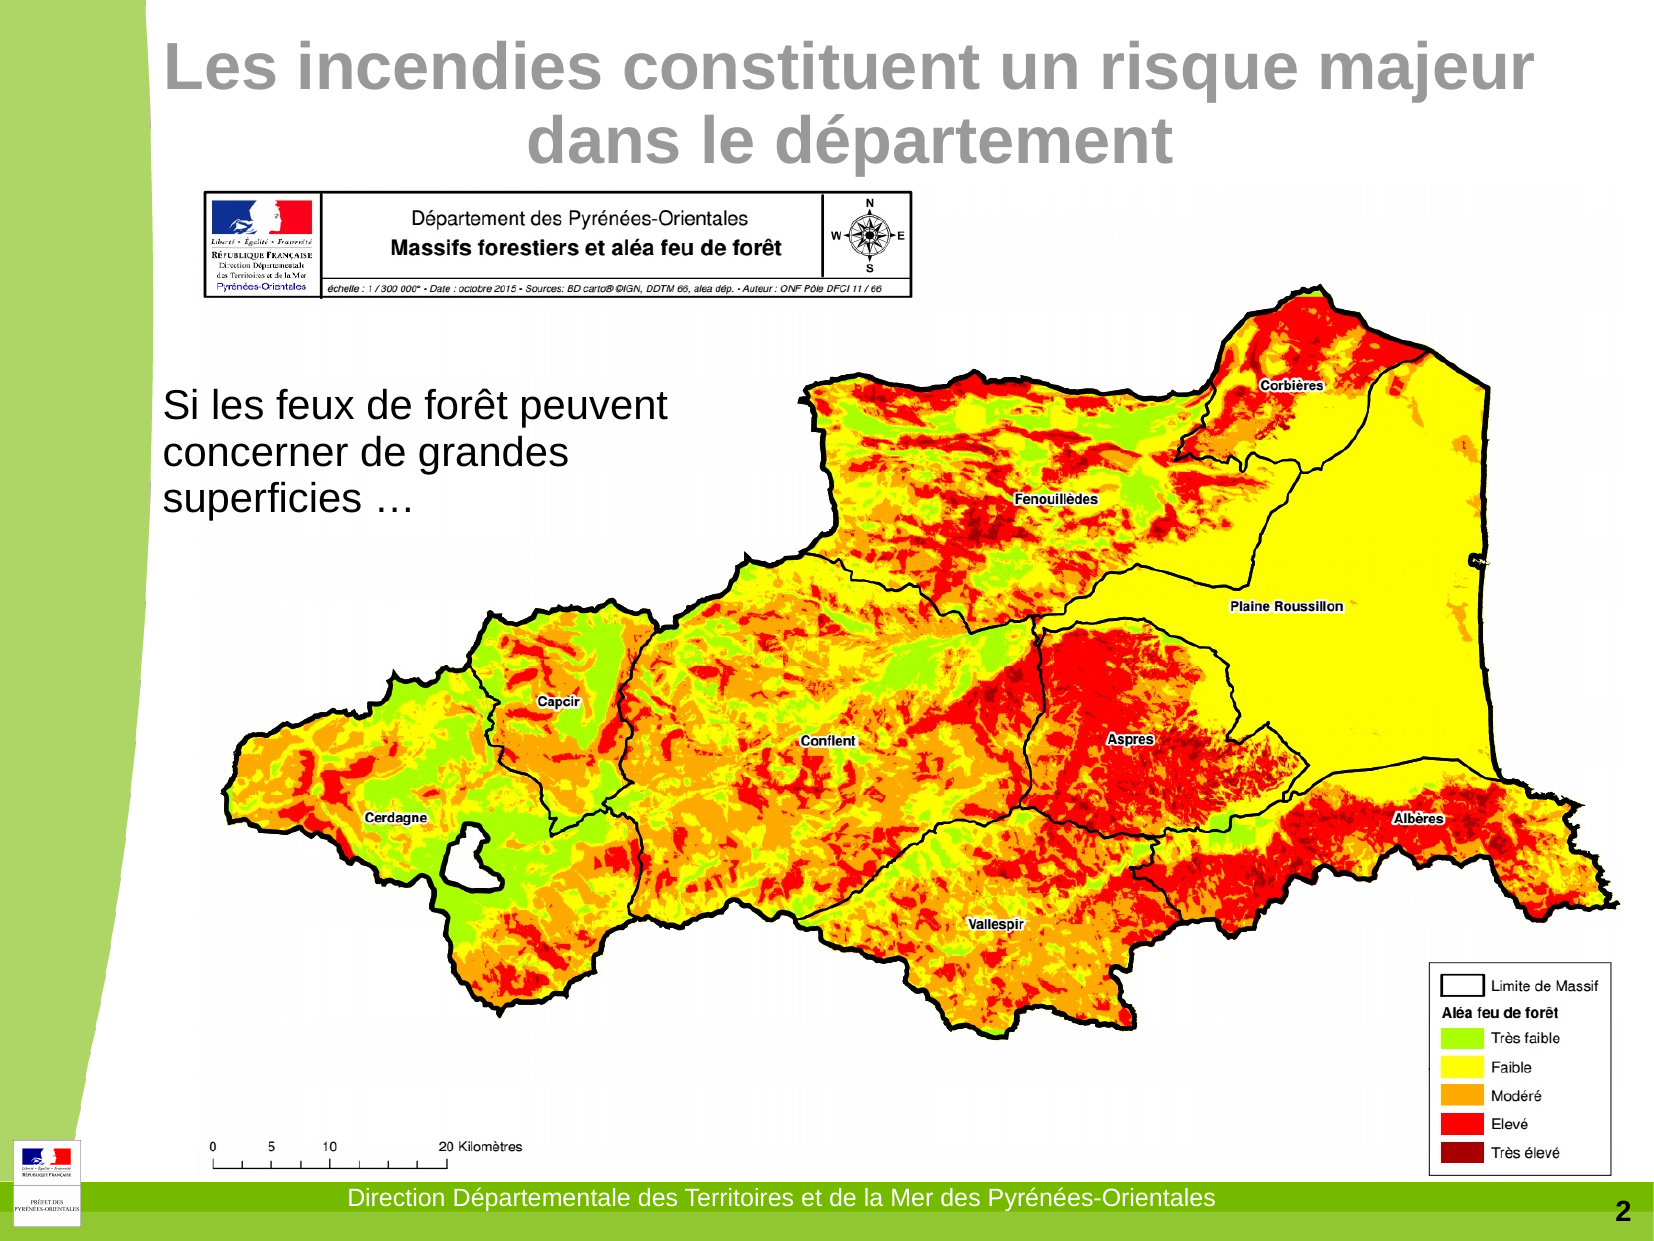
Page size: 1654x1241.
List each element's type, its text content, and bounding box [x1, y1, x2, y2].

text_box Si les feux de forêt peuvent concerner de grandes superficies … [147, 374, 766, 562]
title Les incendies constituent un risque majeur dans le département [106, 0, 1595, 208]
picture [0, 0, 1654, 1241]
